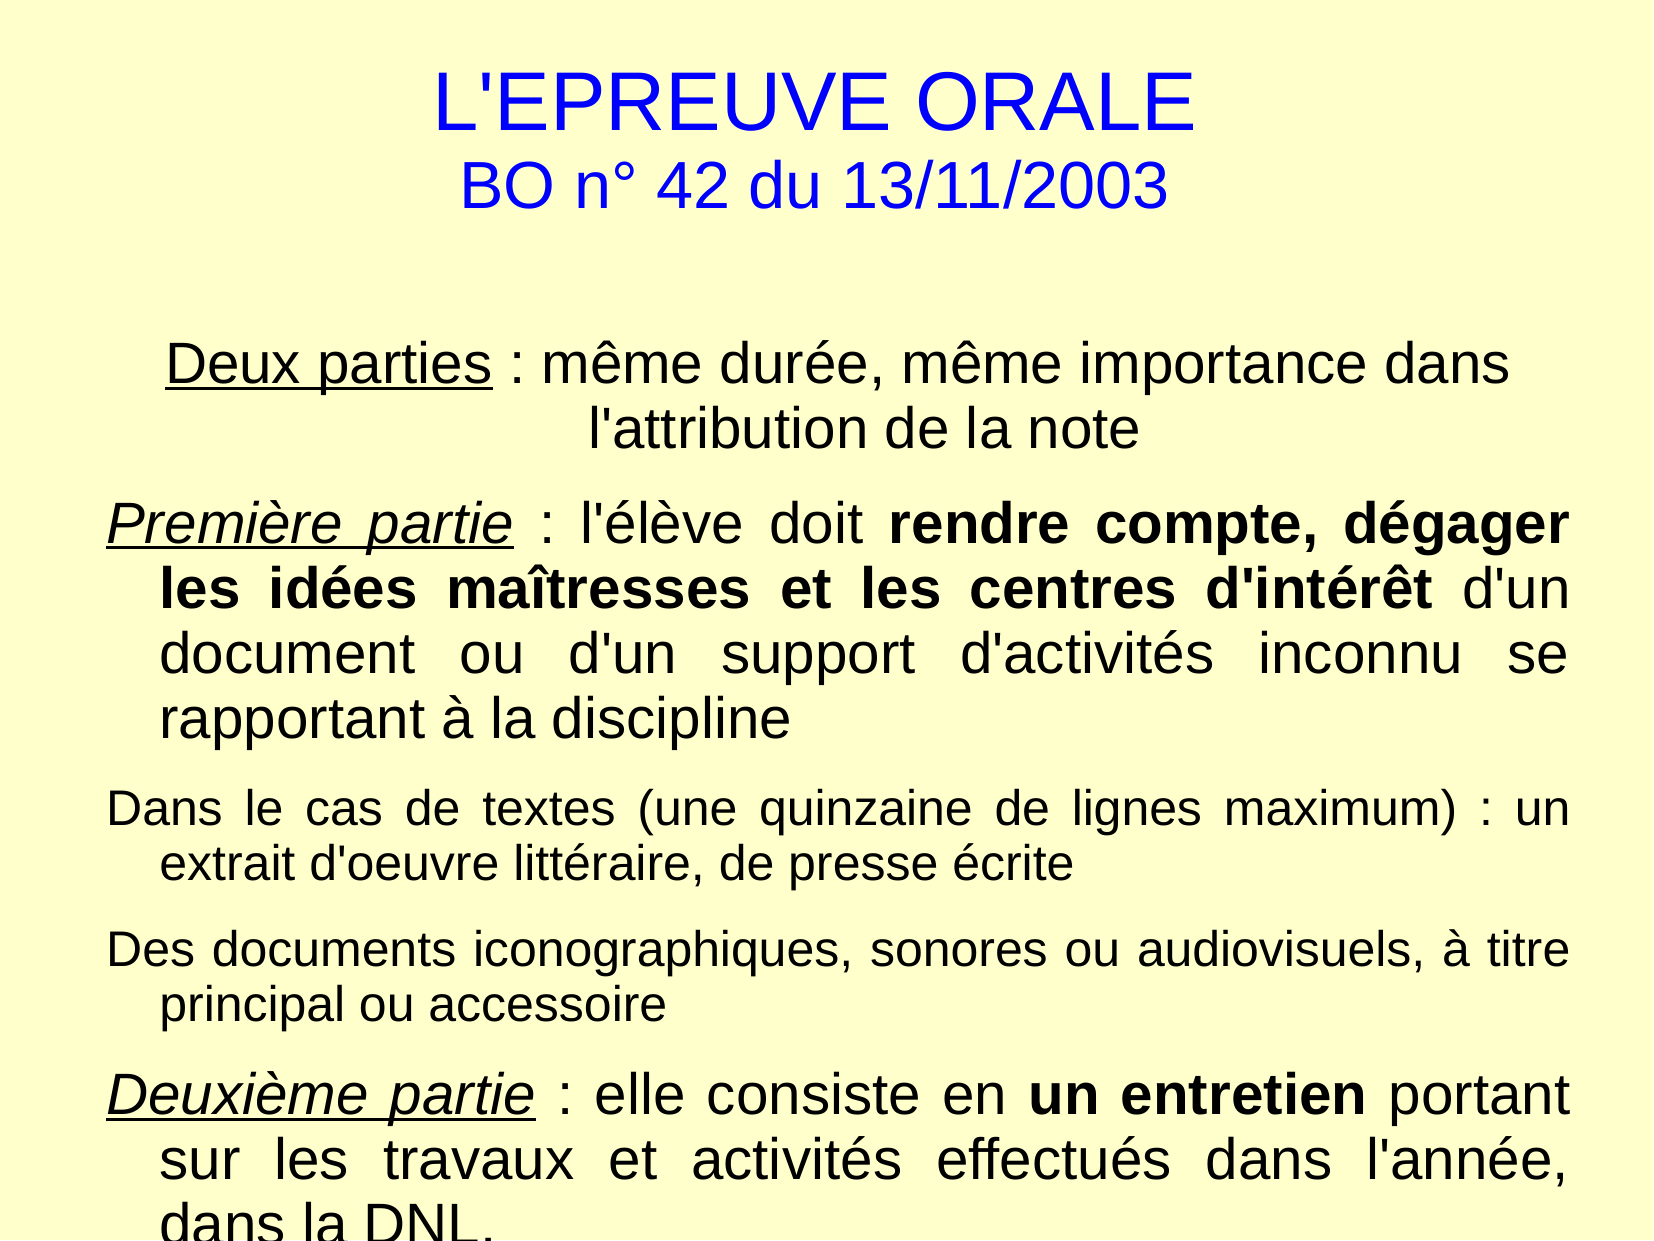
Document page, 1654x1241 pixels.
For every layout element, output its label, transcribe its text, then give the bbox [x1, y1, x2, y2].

list Deux parties : même durée, même importance dans l'attribution de la note Première partie : l'élève doit rendre compte, dégager les idées maîtresses et les centres d'intérêt d'un document ou d'un support d'activités inconnu se rapportant à la discipline Dans le cas de textes (une quinzaine de lignes maximum) : un extrait d'oeuvre littéraire, de presse écrite Des documents iconographiques, sonores ou audiovisuels, à titre principal ou accessoire Deuxième partie : elle consiste en un entretien portant sur les travaux et activités effectués dans l'année, dans la DNL. [88, 236, 1571, 1241]
title L'EPREUVE ORALE BO n° 42 du 13/11/2003 [59, 29, 1571, 250]
